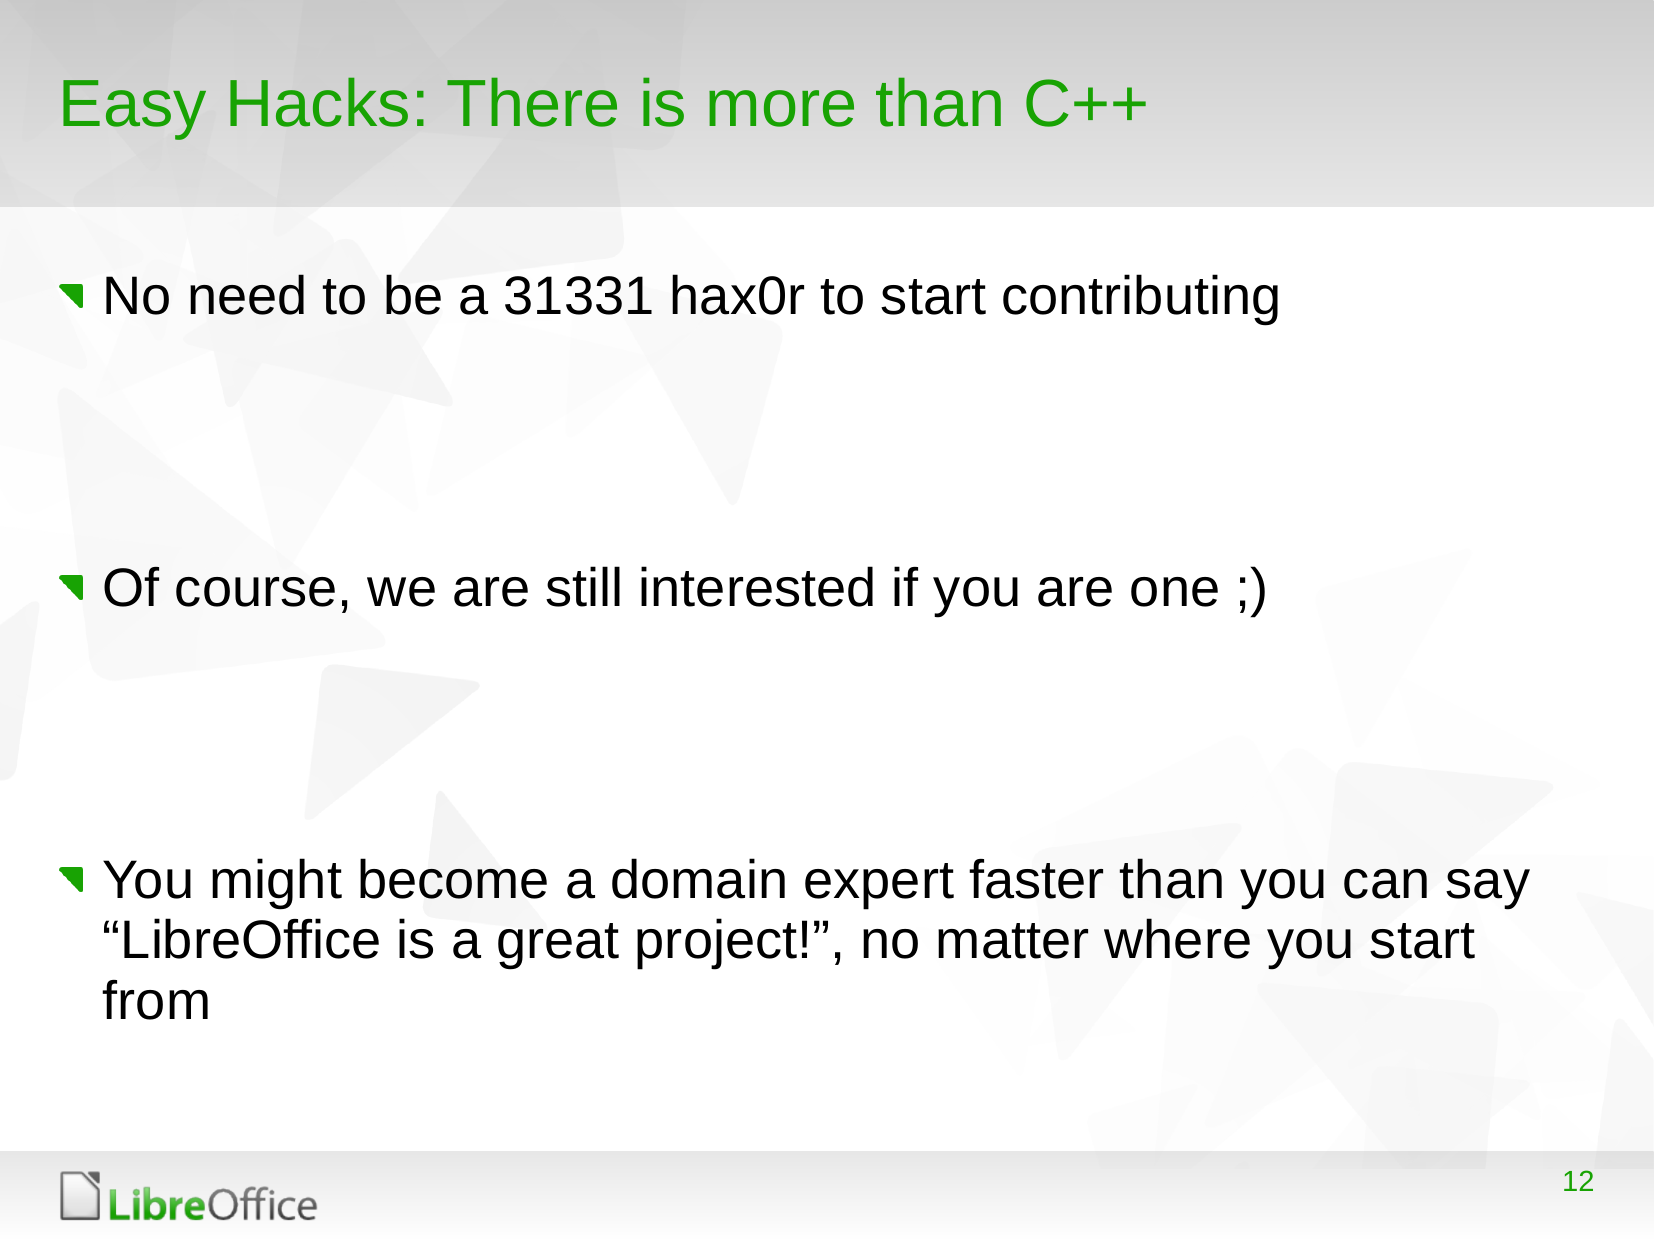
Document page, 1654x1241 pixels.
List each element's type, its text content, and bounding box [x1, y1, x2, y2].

picture [41, 1152, 337, 1240]
picture [0, 0, 783, 931]
picture [915, 548, 1654, 1169]
list No need to be a 31331 hax0r to start contributing Of course, we are still interested if you are one ;) You might become a domain expert faster than you can say “LibreOffice is a great project!”, no matter where you start from [59, 265, 1595, 1085]
title Easy Hacks: There is more than C++ [59, 29, 1595, 178]
